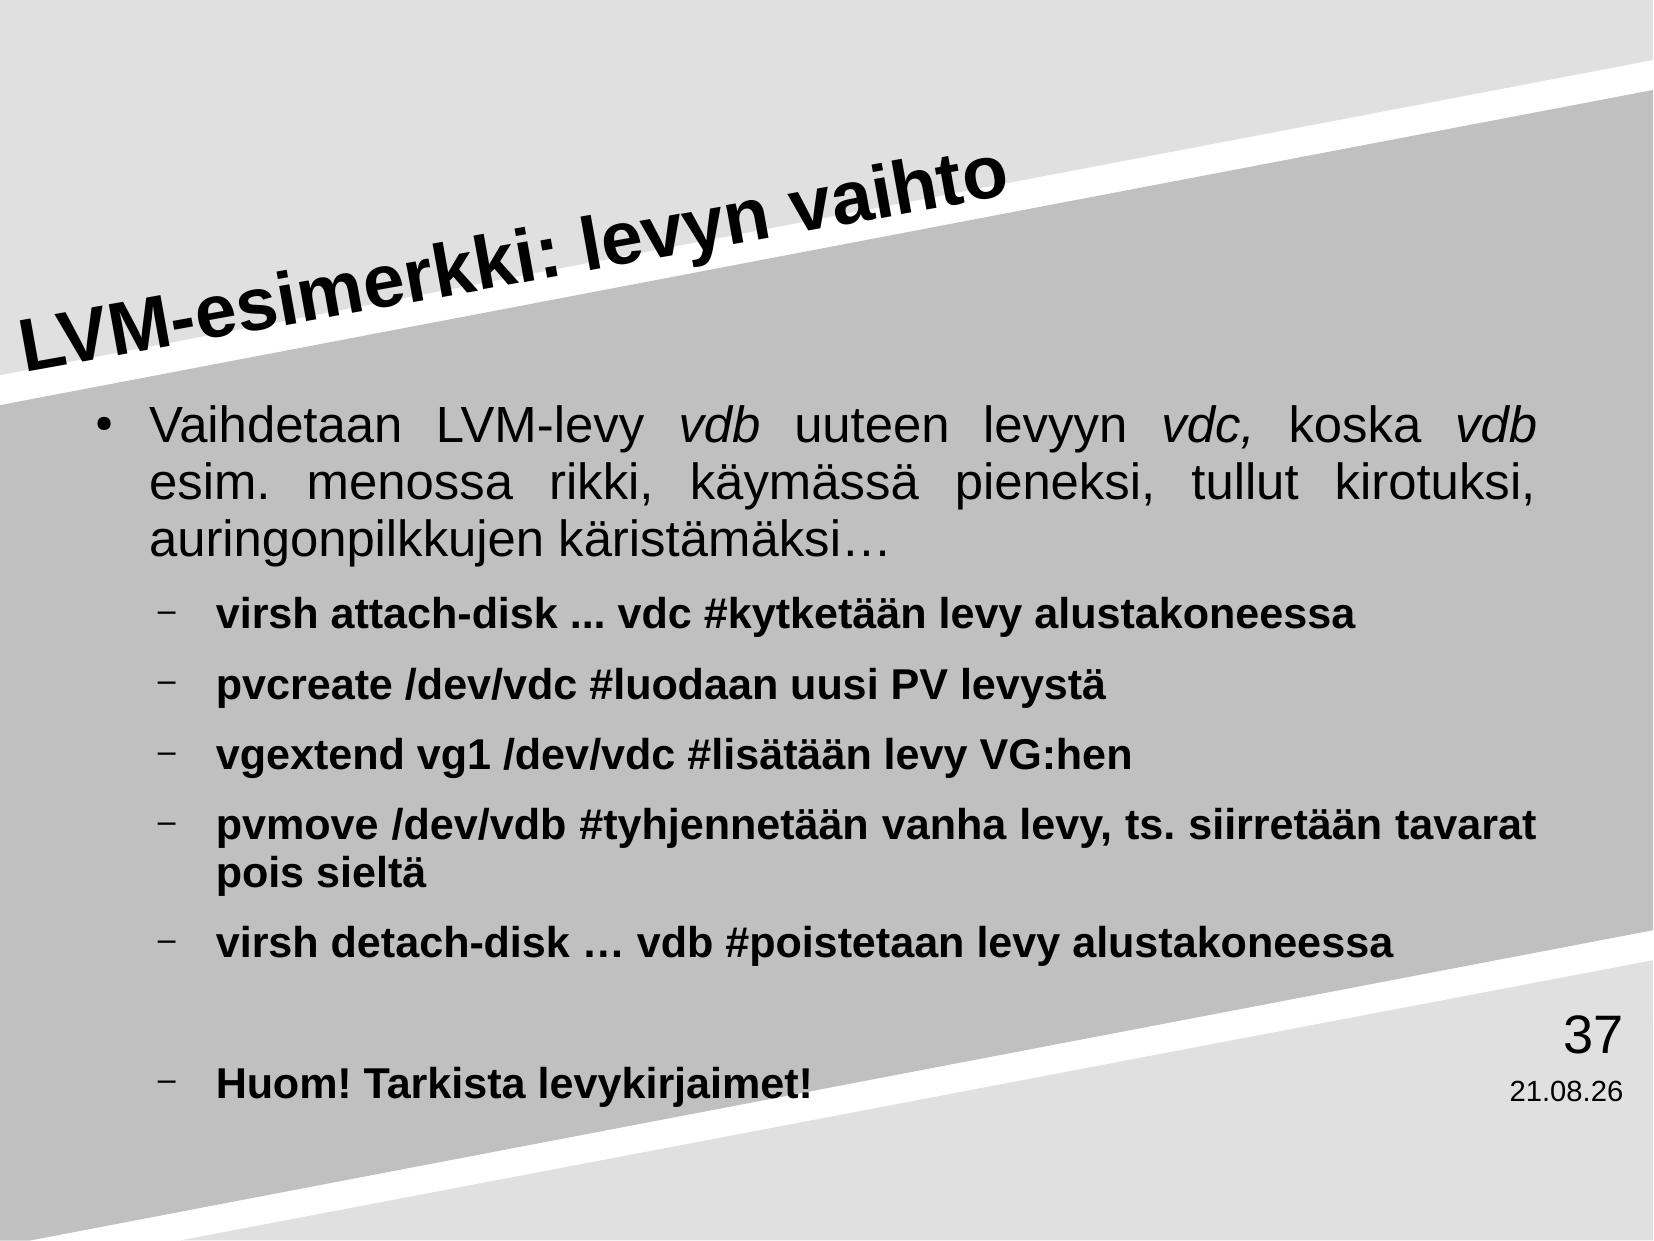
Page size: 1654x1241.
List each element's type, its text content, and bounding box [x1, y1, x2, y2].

title LVM-esimerkki: levyn vaihto [0, 0, 1522, 455]
list Vaihdetaan LVM-levy vdb uuteen levyyn vdc, koska vdb esim. menossa rikki, käymässä pieneksi, tullut kirotuksi, auringonpilkkujen käristämäksi… virsh attach-disk ... vdc #kytketään levy alustakoneessa pvcreate /dev/vdc #luodaan uusi PV levystä vgextend vg1 /dev/vdc #lisätään levy VG:hen pvmove /dev/vdb #tyhjennetään vanha levy, ts. siirretään tavarat pois sieltä virsh detach-disk … vdb #poistetaan levy alustakoneessa Huom! Tarkista levykirjaimet! [82, 396, 1538, 1117]
